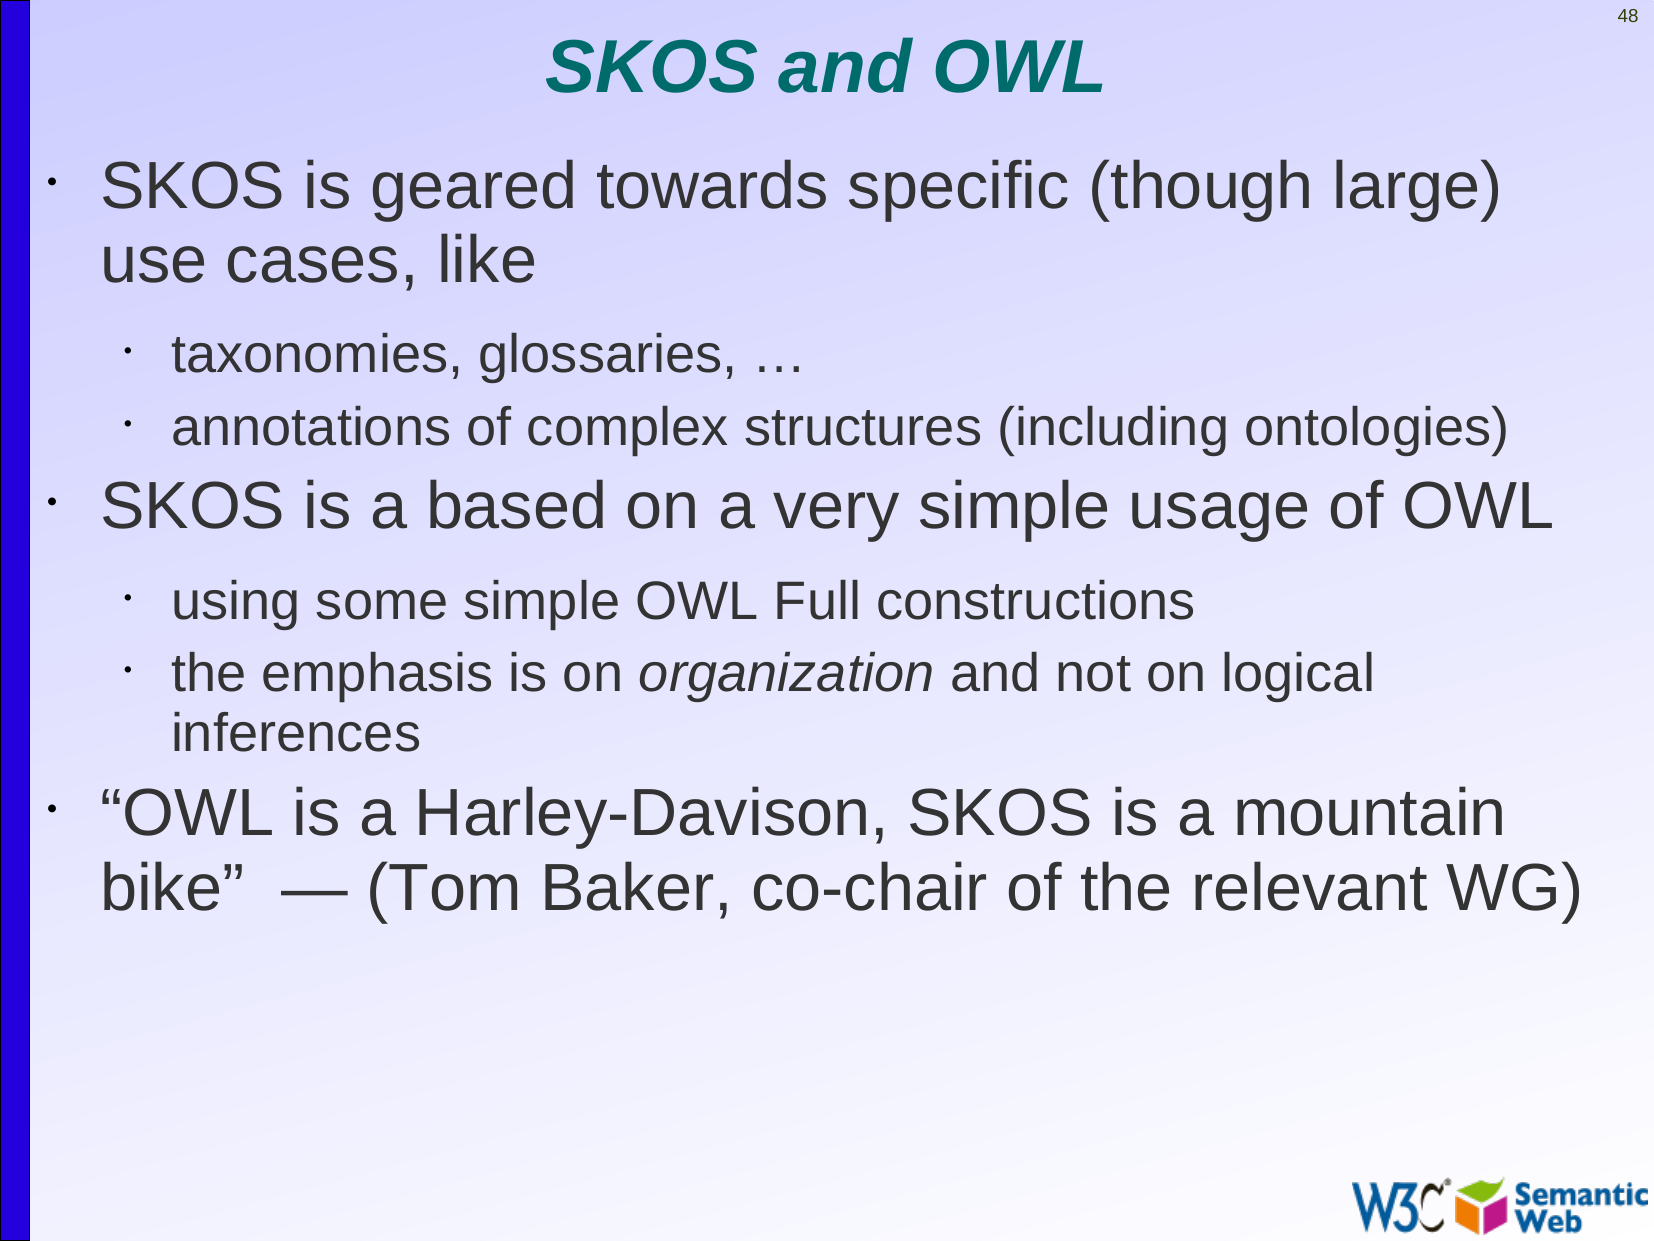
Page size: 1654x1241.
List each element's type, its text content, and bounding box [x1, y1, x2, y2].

title SKOS and OWL [0, 5, 1654, 125]
list SKOS is geared towards specific (though large) use cases, like taxonomies, glossaries, … annotations of complex structures (including ontologies) SKOS is a based on a very simple usage of OWL using some simple OWL Full constructions the emphasis is on organization and not on logical inferences “OWL is a Harley-Davison, SKOS is a mountain bike” — (Tom Baker, co-chair of the relevant WG) [29, 147, 1624, 1119]
picture [1352, 1175, 1648, 1235]
